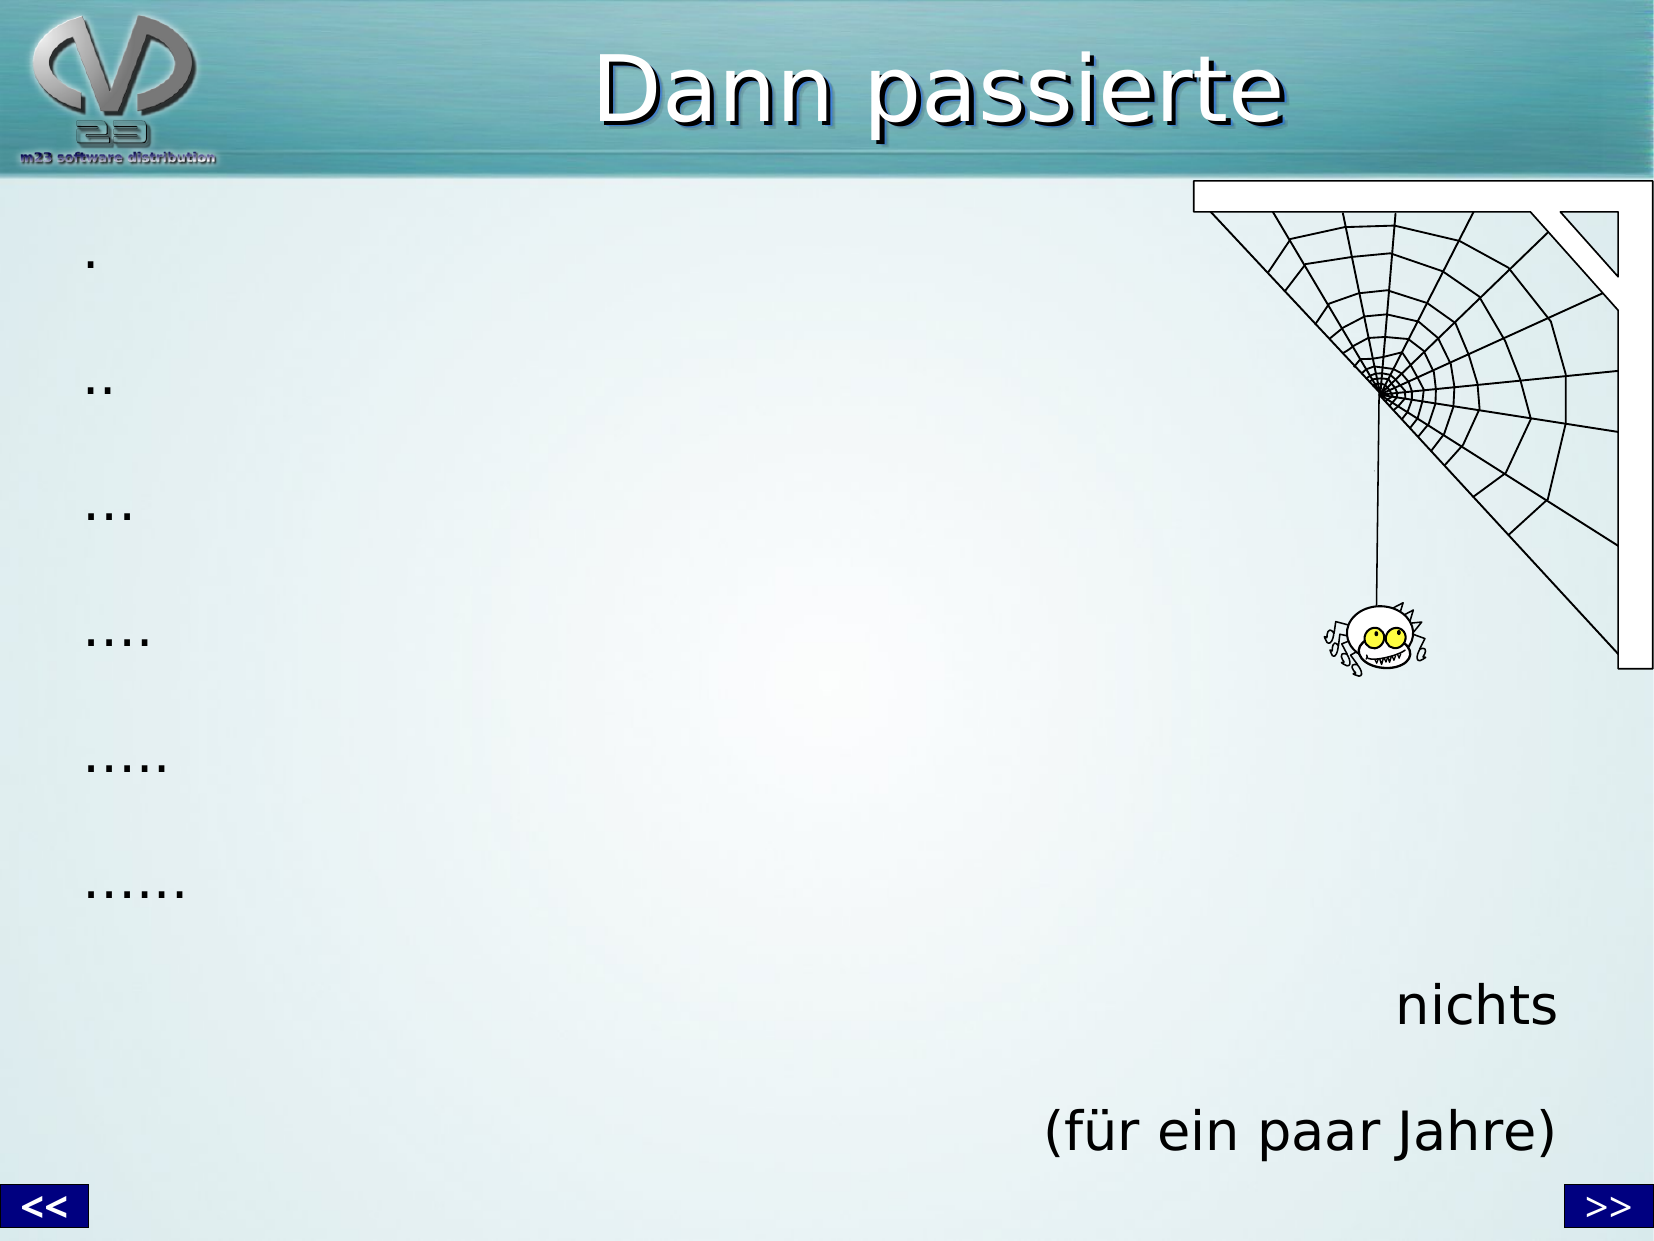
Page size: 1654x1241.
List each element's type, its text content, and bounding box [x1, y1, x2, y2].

text_box . .. … …. ….. …... nichts (für ein paar Jahre) [82, 212, 1560, 1170]
title Dann passierte [224, 2, 1654, 178]
picture [0, 0, 1654, 1241]
